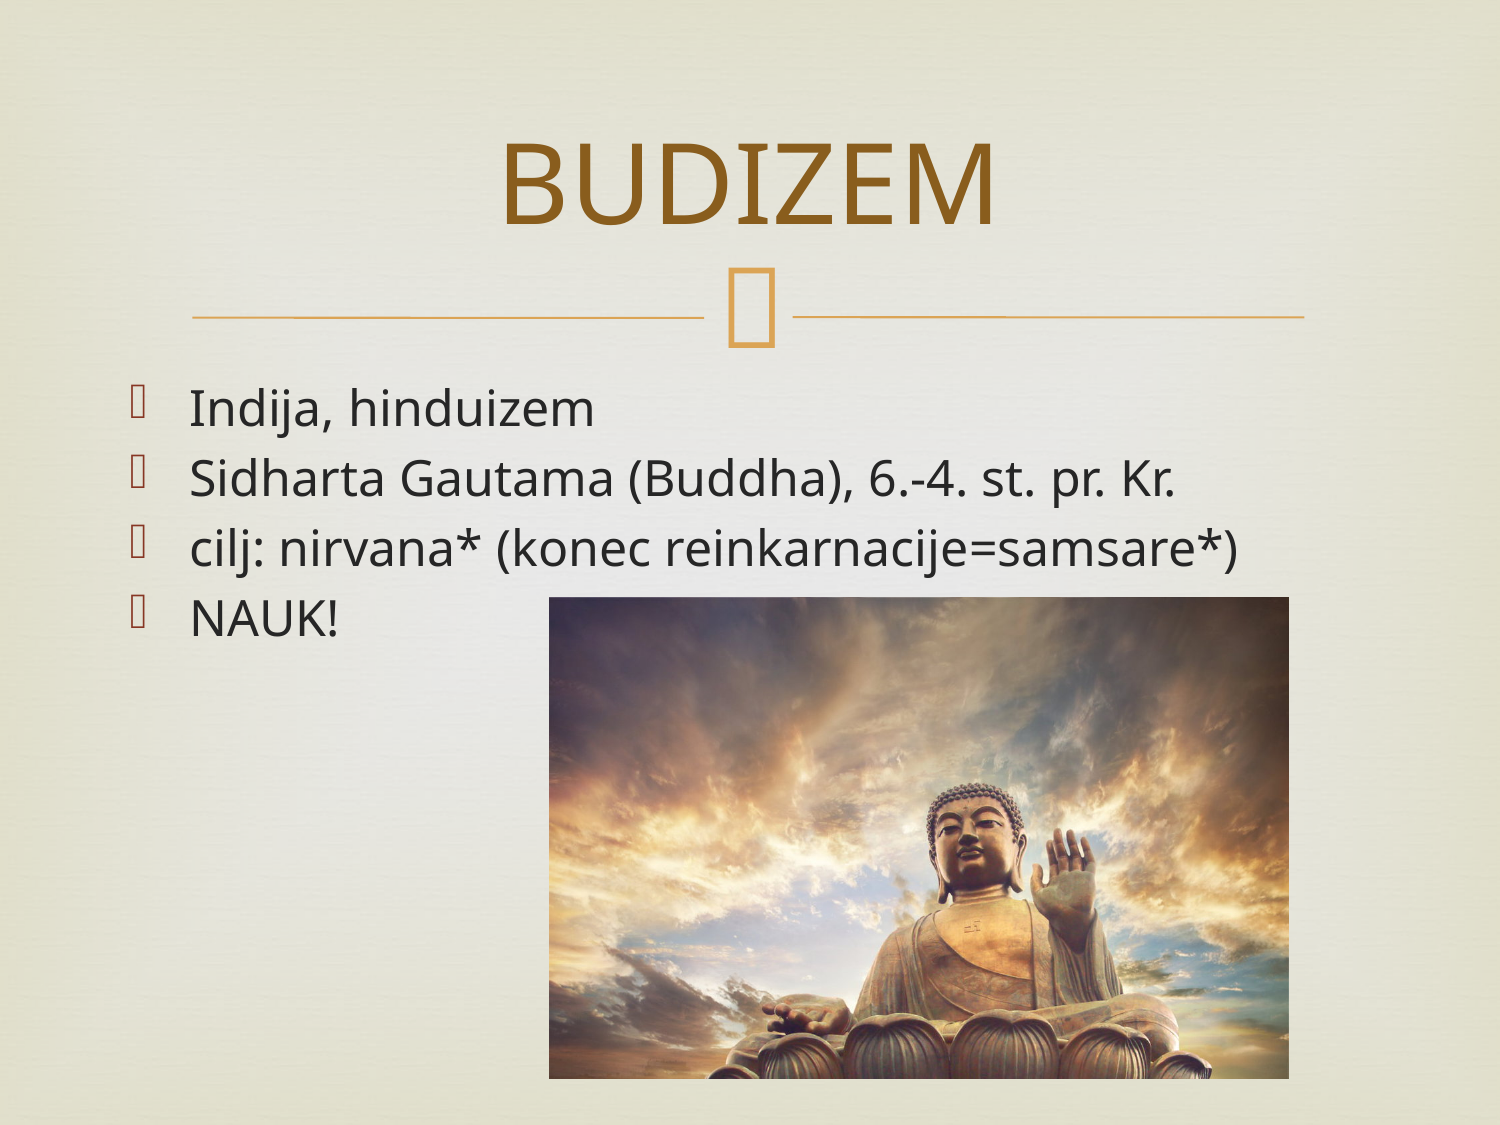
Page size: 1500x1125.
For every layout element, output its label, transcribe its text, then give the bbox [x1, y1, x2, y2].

list Indija, hinduizem Sidharta Gautama (Buddha), 6.-4. st. pr. Kr. cilj: nirvana* (konec reinkarnacije=samsare*) NAUK! [114, 368, 1386, 693]
title BUDIZEM [113, 93, 1386, 267]
picture [549, 597, 1289, 1079]
